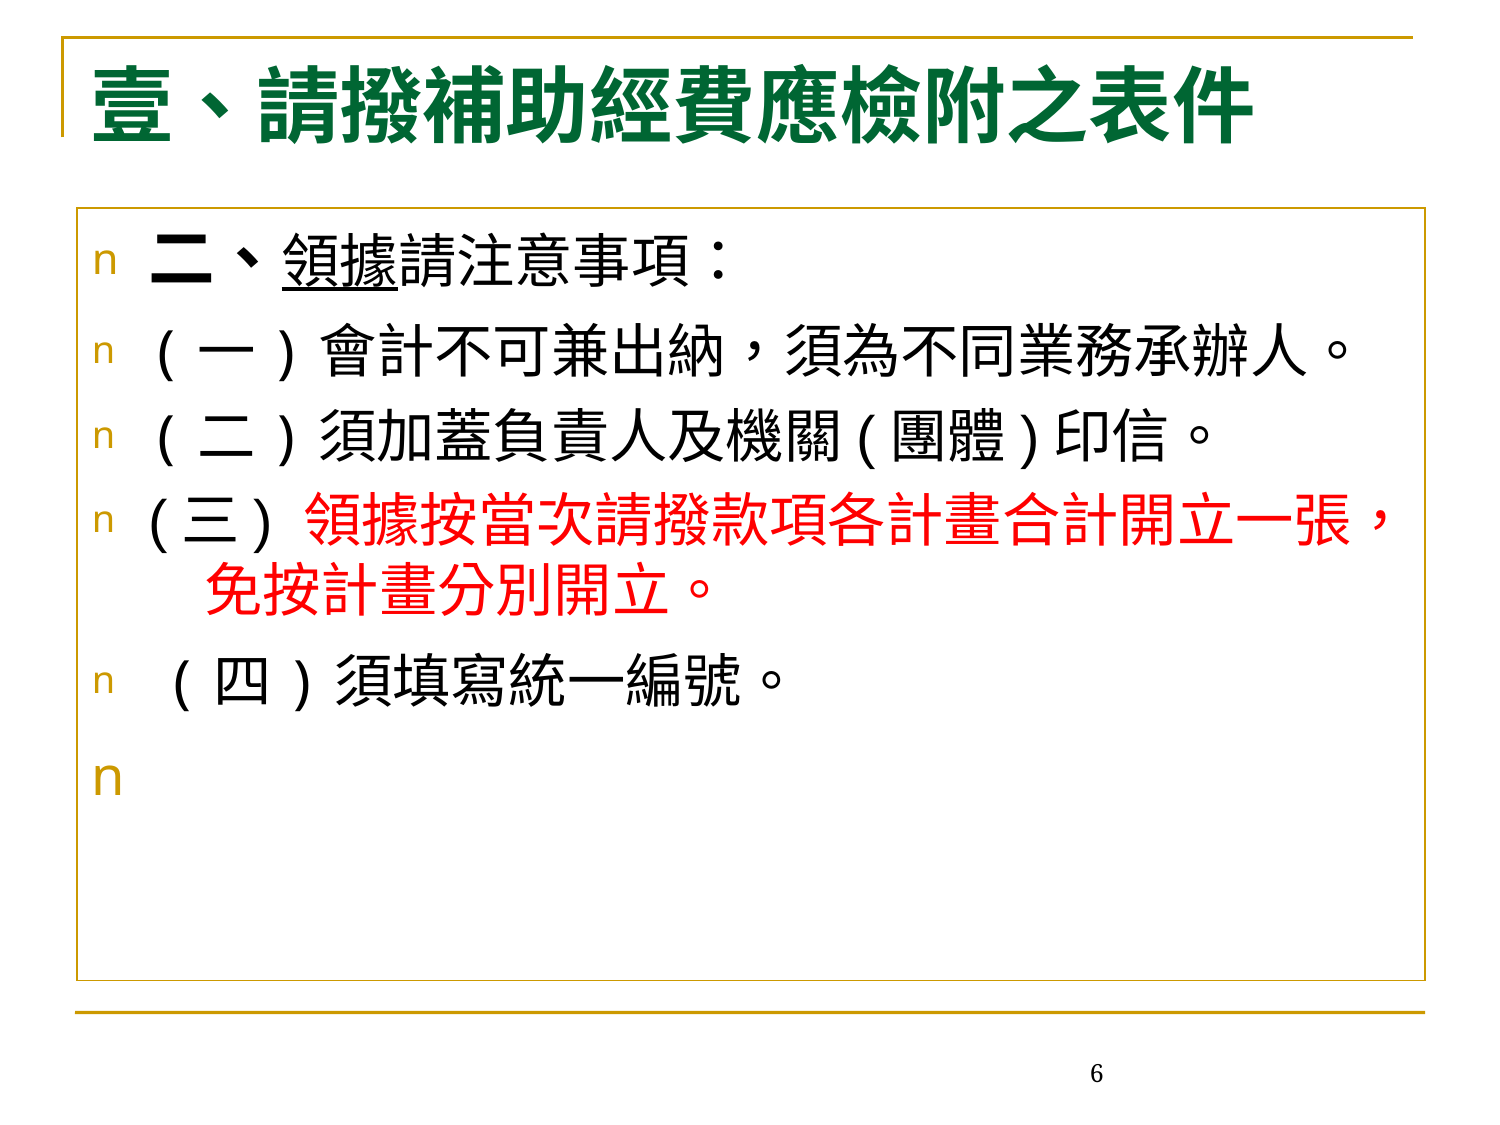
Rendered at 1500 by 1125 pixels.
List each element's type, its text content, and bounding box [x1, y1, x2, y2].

text_box [1074, 1024, 1426, 1100]
title 壹、請撥補助經費應檢附之表件 [75, 45, 1426, 233]
list 二、領據請注意事項： (一)會計不可兼出納，須為不同業務承辦人。 (二)須加蓋負責人及機關(團體)印信。 (三) 領據按當次請撥款項各計畫合計開立一張，免按計畫分別開立。 (四)須填寫統一編號。 [76, 208, 1426, 981]
